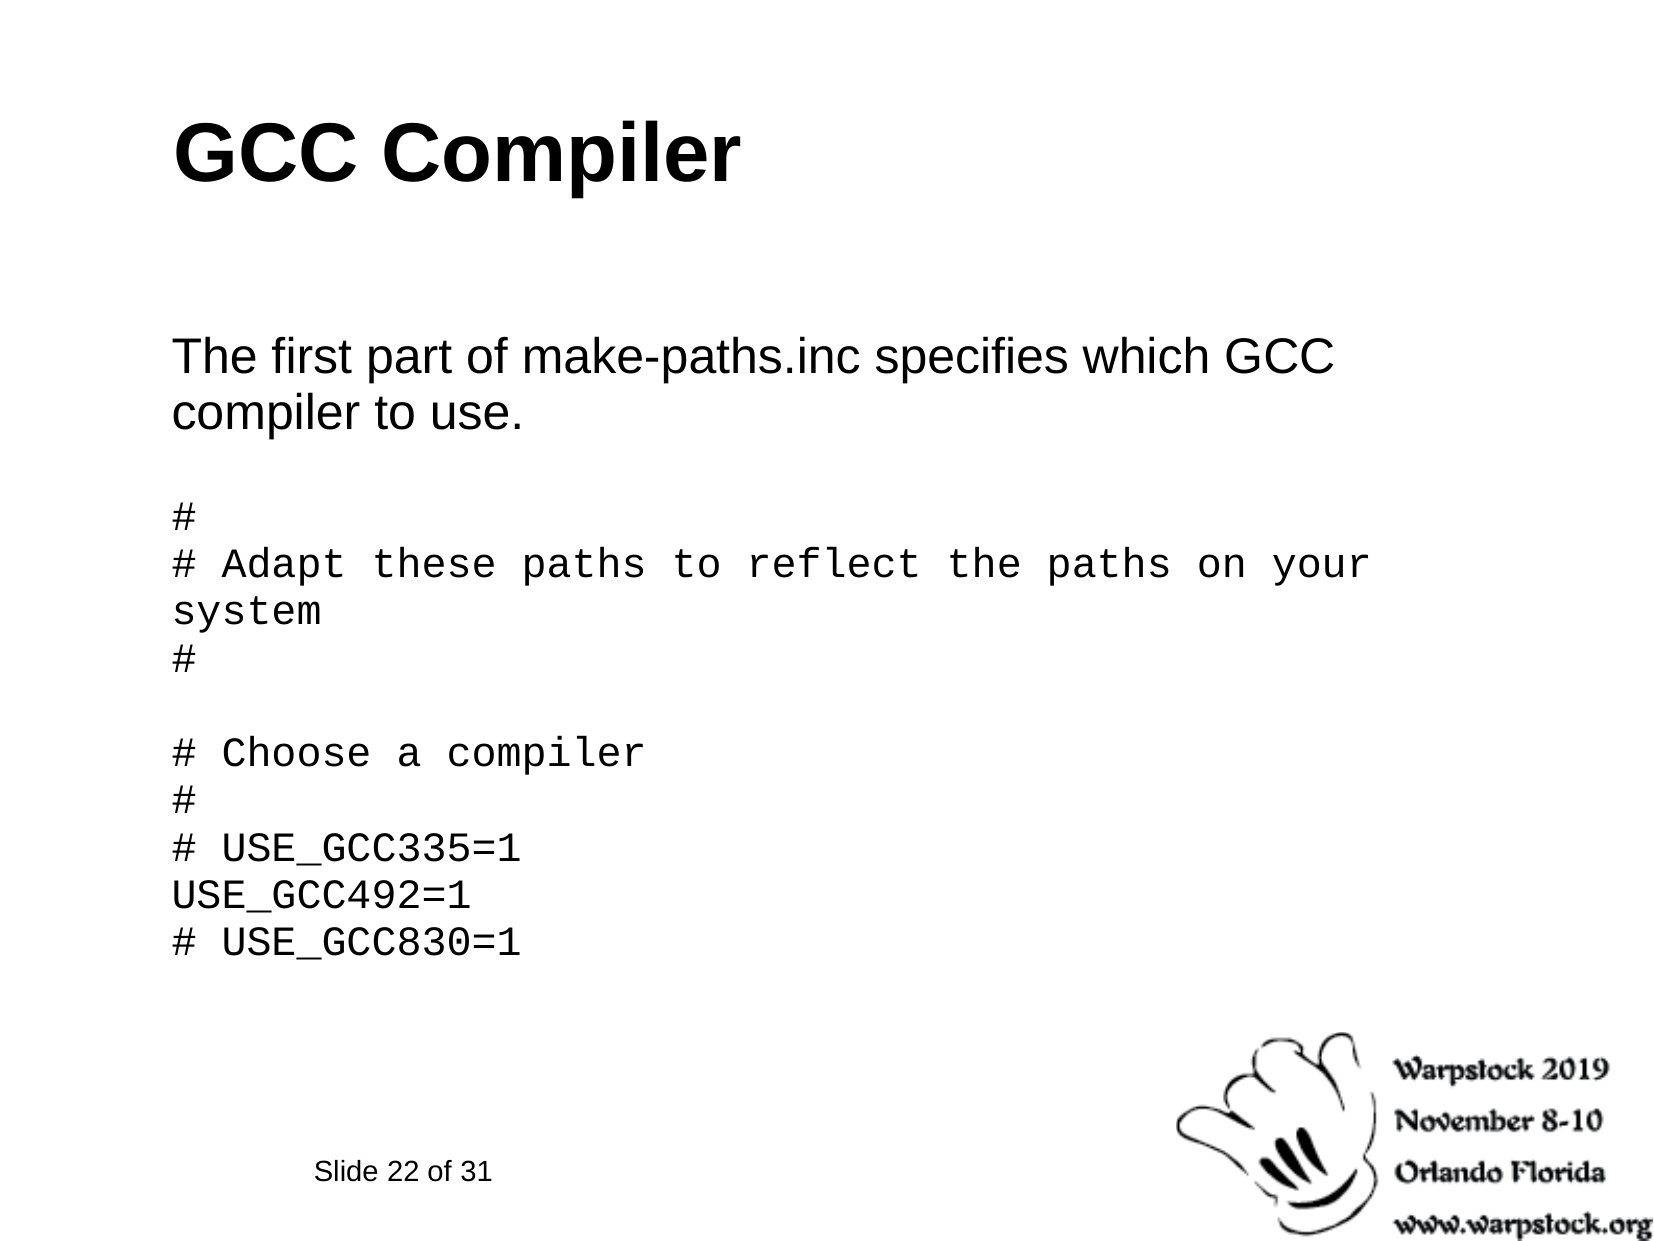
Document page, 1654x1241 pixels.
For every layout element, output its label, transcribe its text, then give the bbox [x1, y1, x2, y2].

picture [1176, 1032, 1654, 1241]
title GCC Compiler [173, 49, 1420, 257]
subtitle The first part of make-paths.inc specifies which GCC compiler to use. # # Adapt these paths to reflect the paths on your system # # Choose a compiler # # USE_GCC335=1 USE_GCC492=1 # USE_GCC830=1 [171, 295, 1418, 1002]
